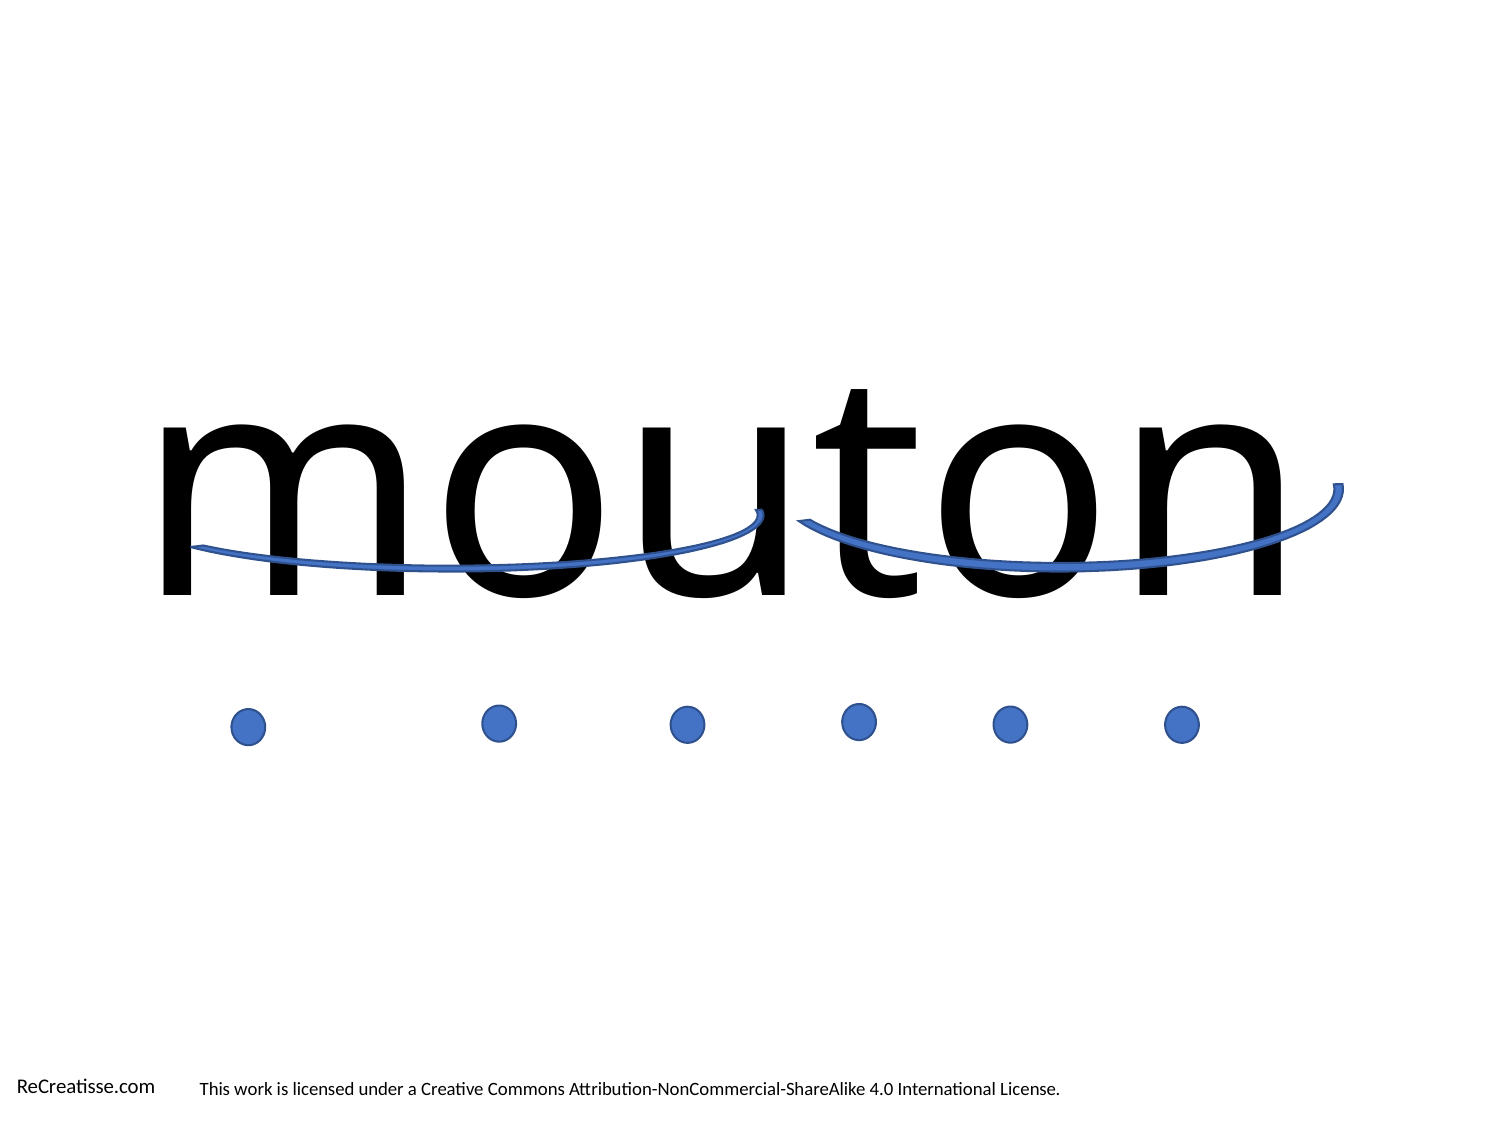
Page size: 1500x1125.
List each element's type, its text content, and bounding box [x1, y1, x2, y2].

text_box mouton [1167, 448, 1254, 556]
text_box [798, 484, 1343, 572]
text_box mouton [996, 570, 1037, 575]
text_box [231, 709, 266, 746]
text_box [842, 704, 876, 741]
text_box [482, 705, 517, 742]
text_box mouton [970, 448, 1068, 562]
text_box This work is licensed under a Creative Commons Attribution-NonCommercial-ShareAlike 4.0 International License. [185, 1069, 1182, 1107]
text_box [1165, 706, 1199, 743]
text_box [190, 509, 764, 572]
text_box [993, 706, 1028, 743]
text_box ReCreatisse.com [2, 1065, 170, 1105]
text_box [670, 706, 705, 743]
text_box mouton [123, 276, 1322, 666]
